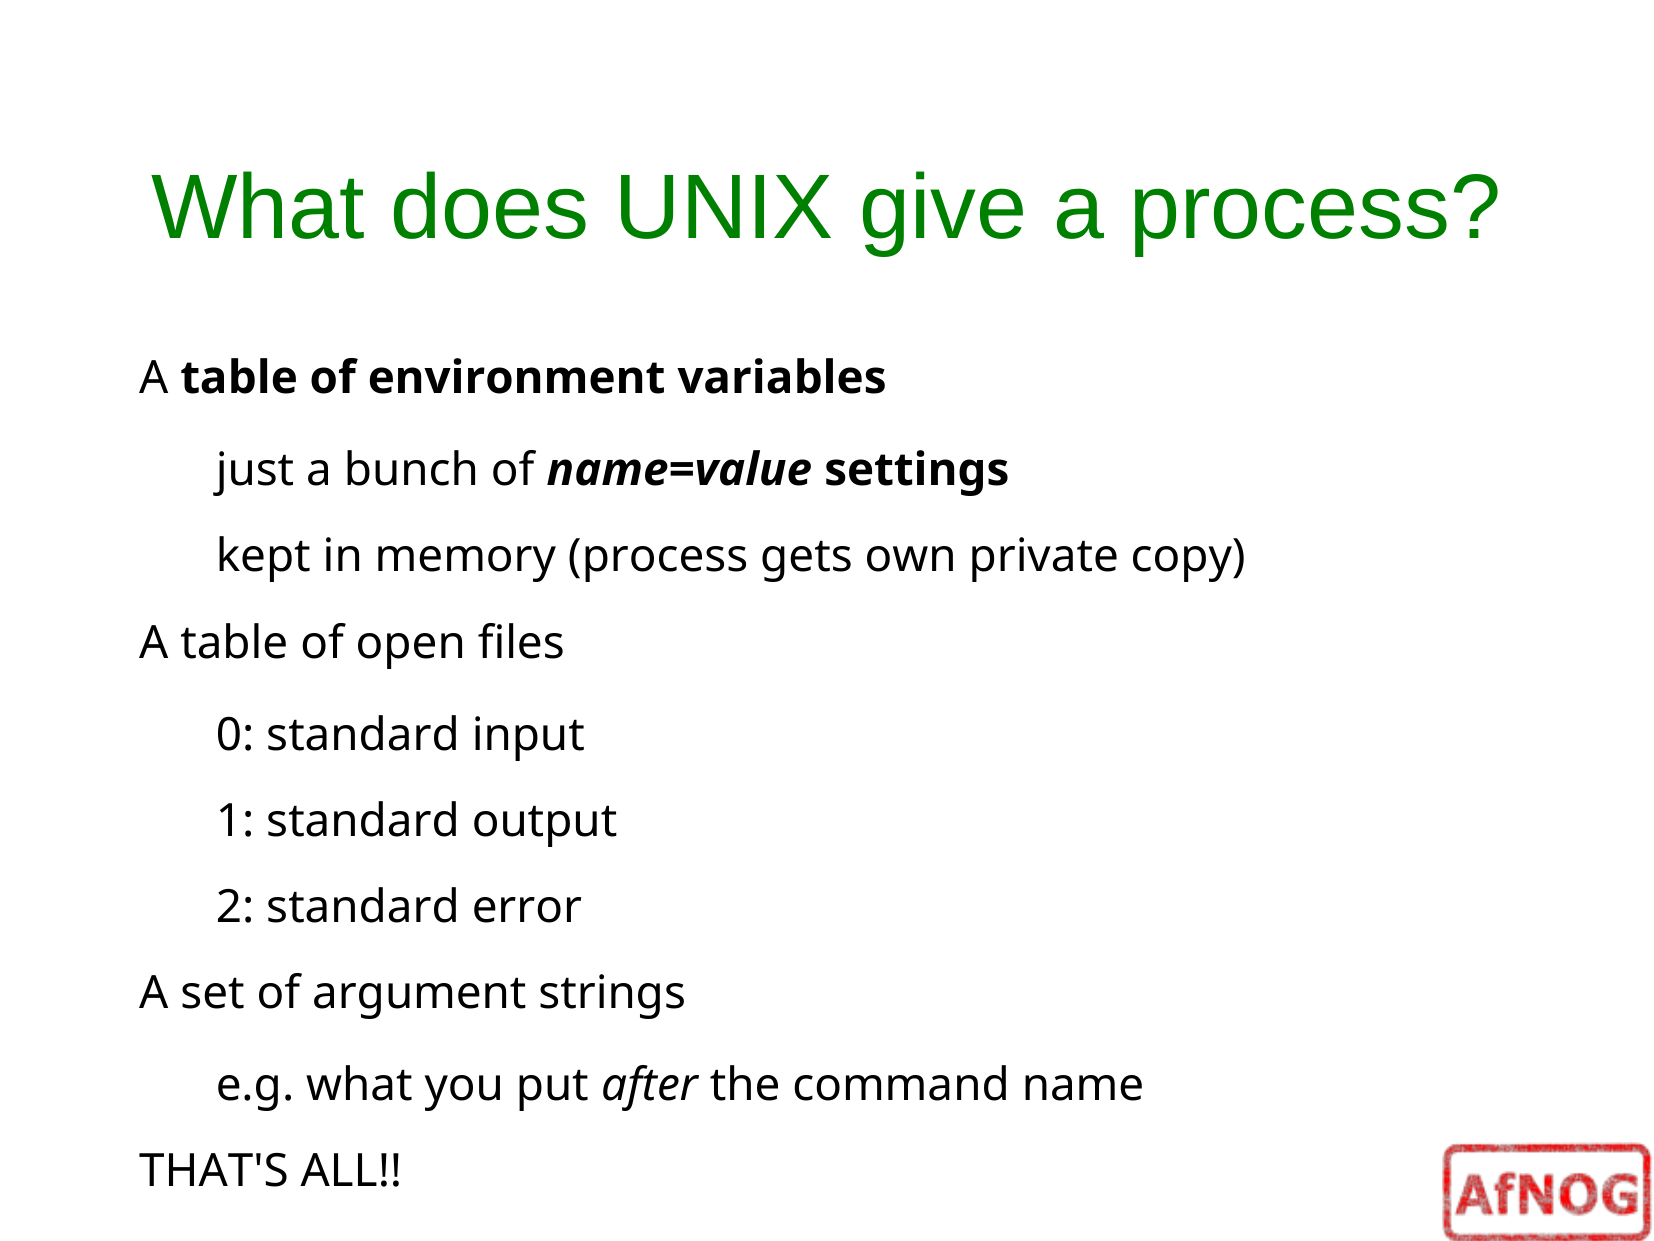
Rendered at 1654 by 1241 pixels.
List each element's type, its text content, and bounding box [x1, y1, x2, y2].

title What does UNIX give a process? [121, 102, 1534, 310]
list A table of environment variables just a bunch of name=value settings kept in memory (process gets own private copy) A table of open files 0: standard input 1: standard output 2: standard error A set of argument strings e.g. what you put after the command name THAT'S ALL!! [121, 344, 1534, 1127]
picture [1441, 1141, 1654, 1241]
